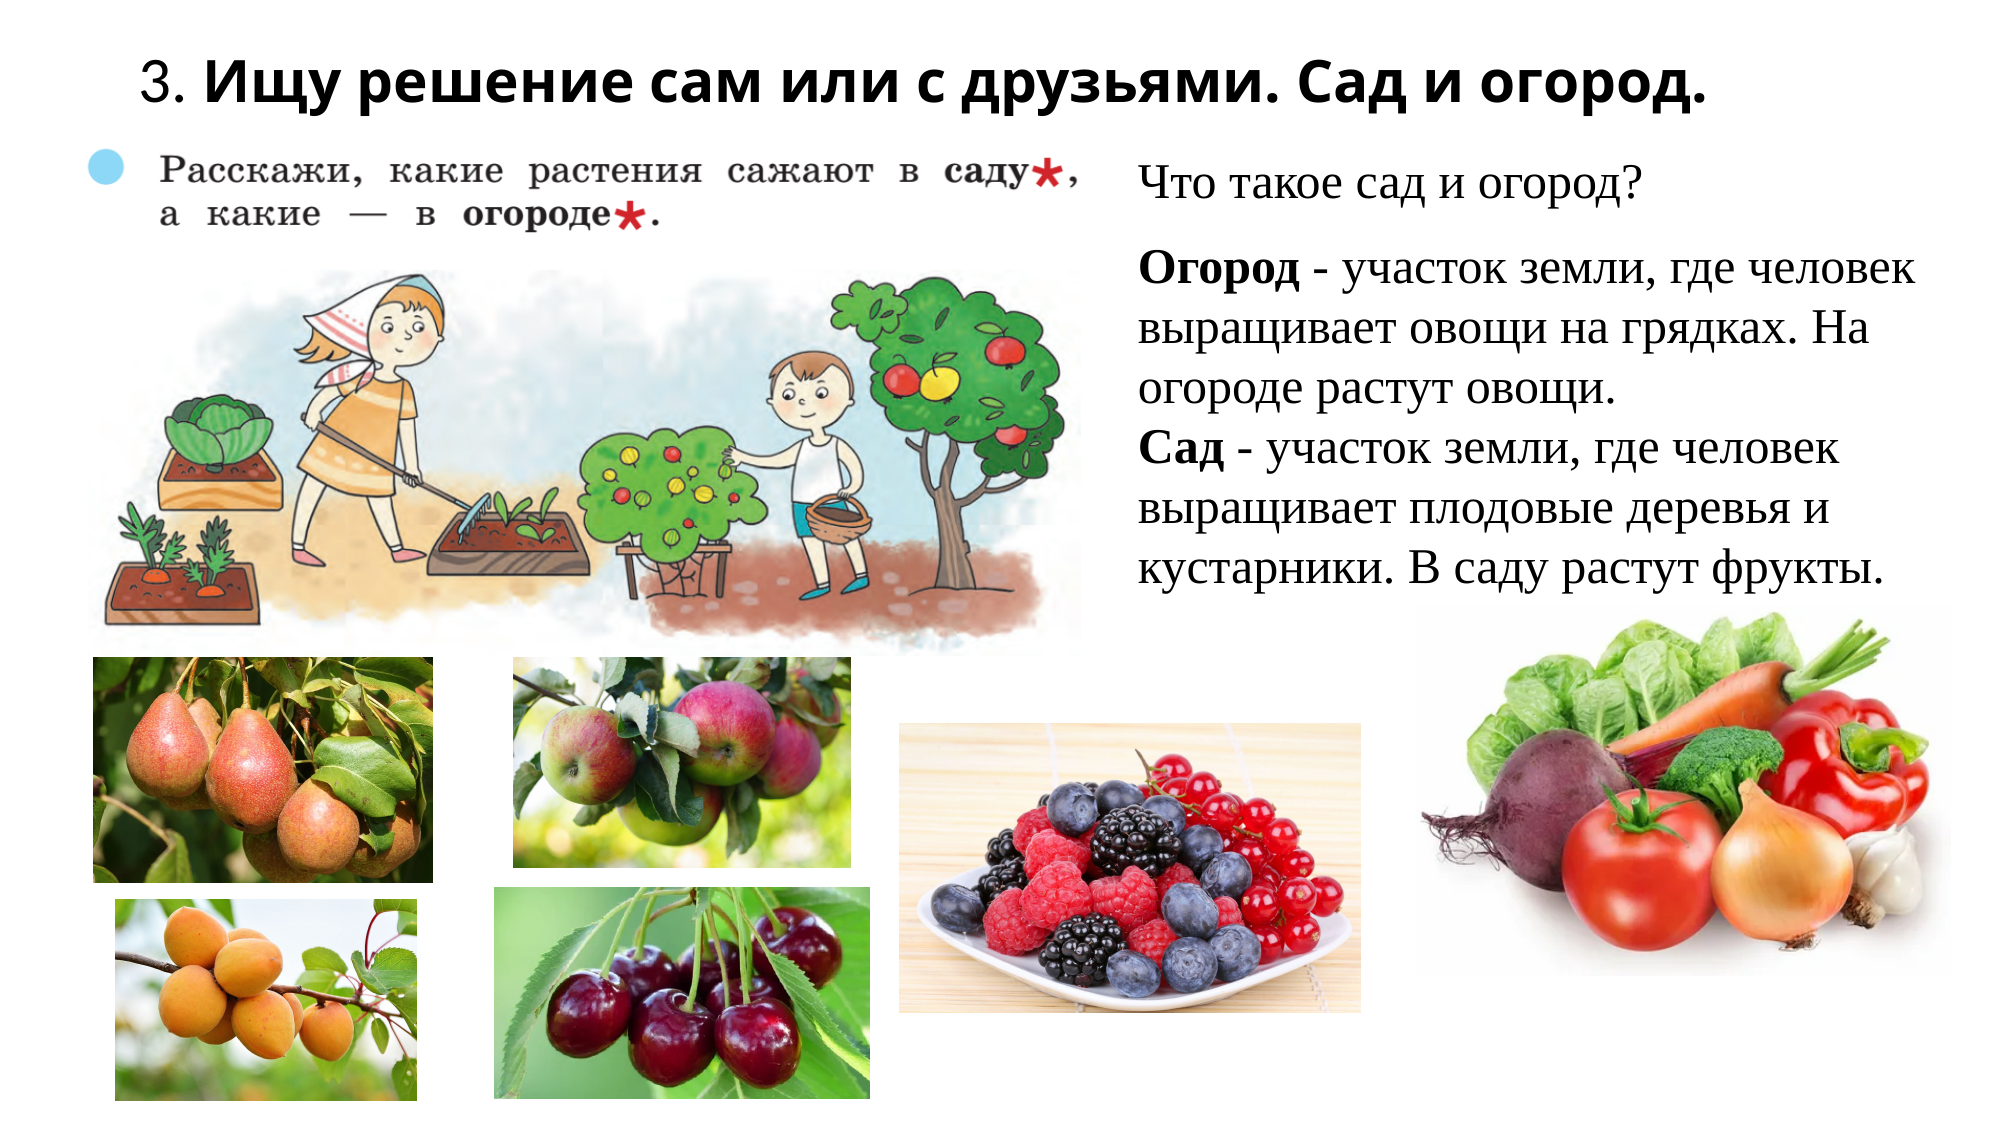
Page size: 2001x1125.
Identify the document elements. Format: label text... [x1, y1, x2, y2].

picture [494, 887, 870, 1100]
title 3. Ищу решение сам или с друзьями. Сад и огород. [123, 38, 1849, 125]
picture [115, 899, 417, 1101]
picture [49, 141, 1084, 656]
picture [1416, 605, 1951, 976]
picture [513, 657, 851, 868]
picture [899, 723, 1361, 1013]
text_box Что такое сад и огород? Огород - участок земли, где человек выращивает овощи на грядках. На огороде растут овощи. Сад - участок земли, где человек выращивает плодовые деревья и кустарники. В саду растут фрукты. [1123, 141, 1951, 602]
picture [93, 657, 433, 883]
